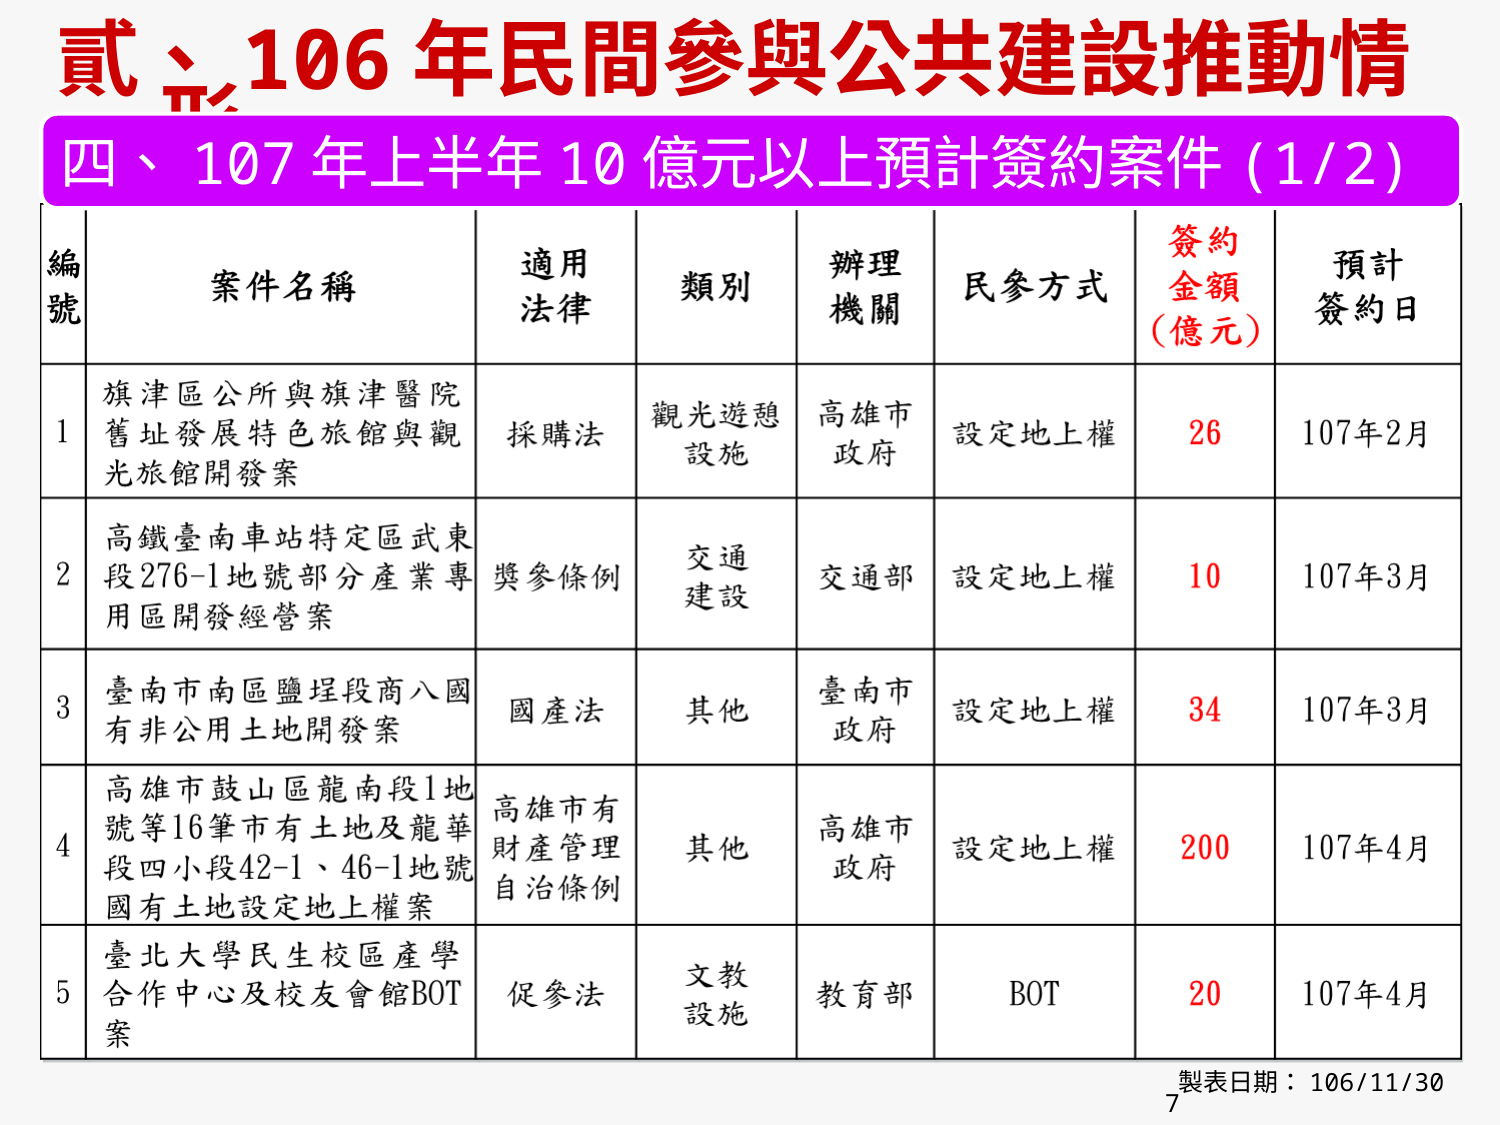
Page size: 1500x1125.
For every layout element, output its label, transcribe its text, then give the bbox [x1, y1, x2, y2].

text_box 製表日期：106/11/30 [1163, 1058, 1471, 1080]
text_box 貳、106年民間參與公共建設推動情形 [41, 36, 1500, 114]
text_box 四、107年上半年10億元以上預計簽約案件(1/2) [41, 113, 1462, 209]
text_box 7 [1149, 1080, 1500, 1125]
text_box [41, 125, 1471, 218]
picture [40, 203, 1462, 1072]
